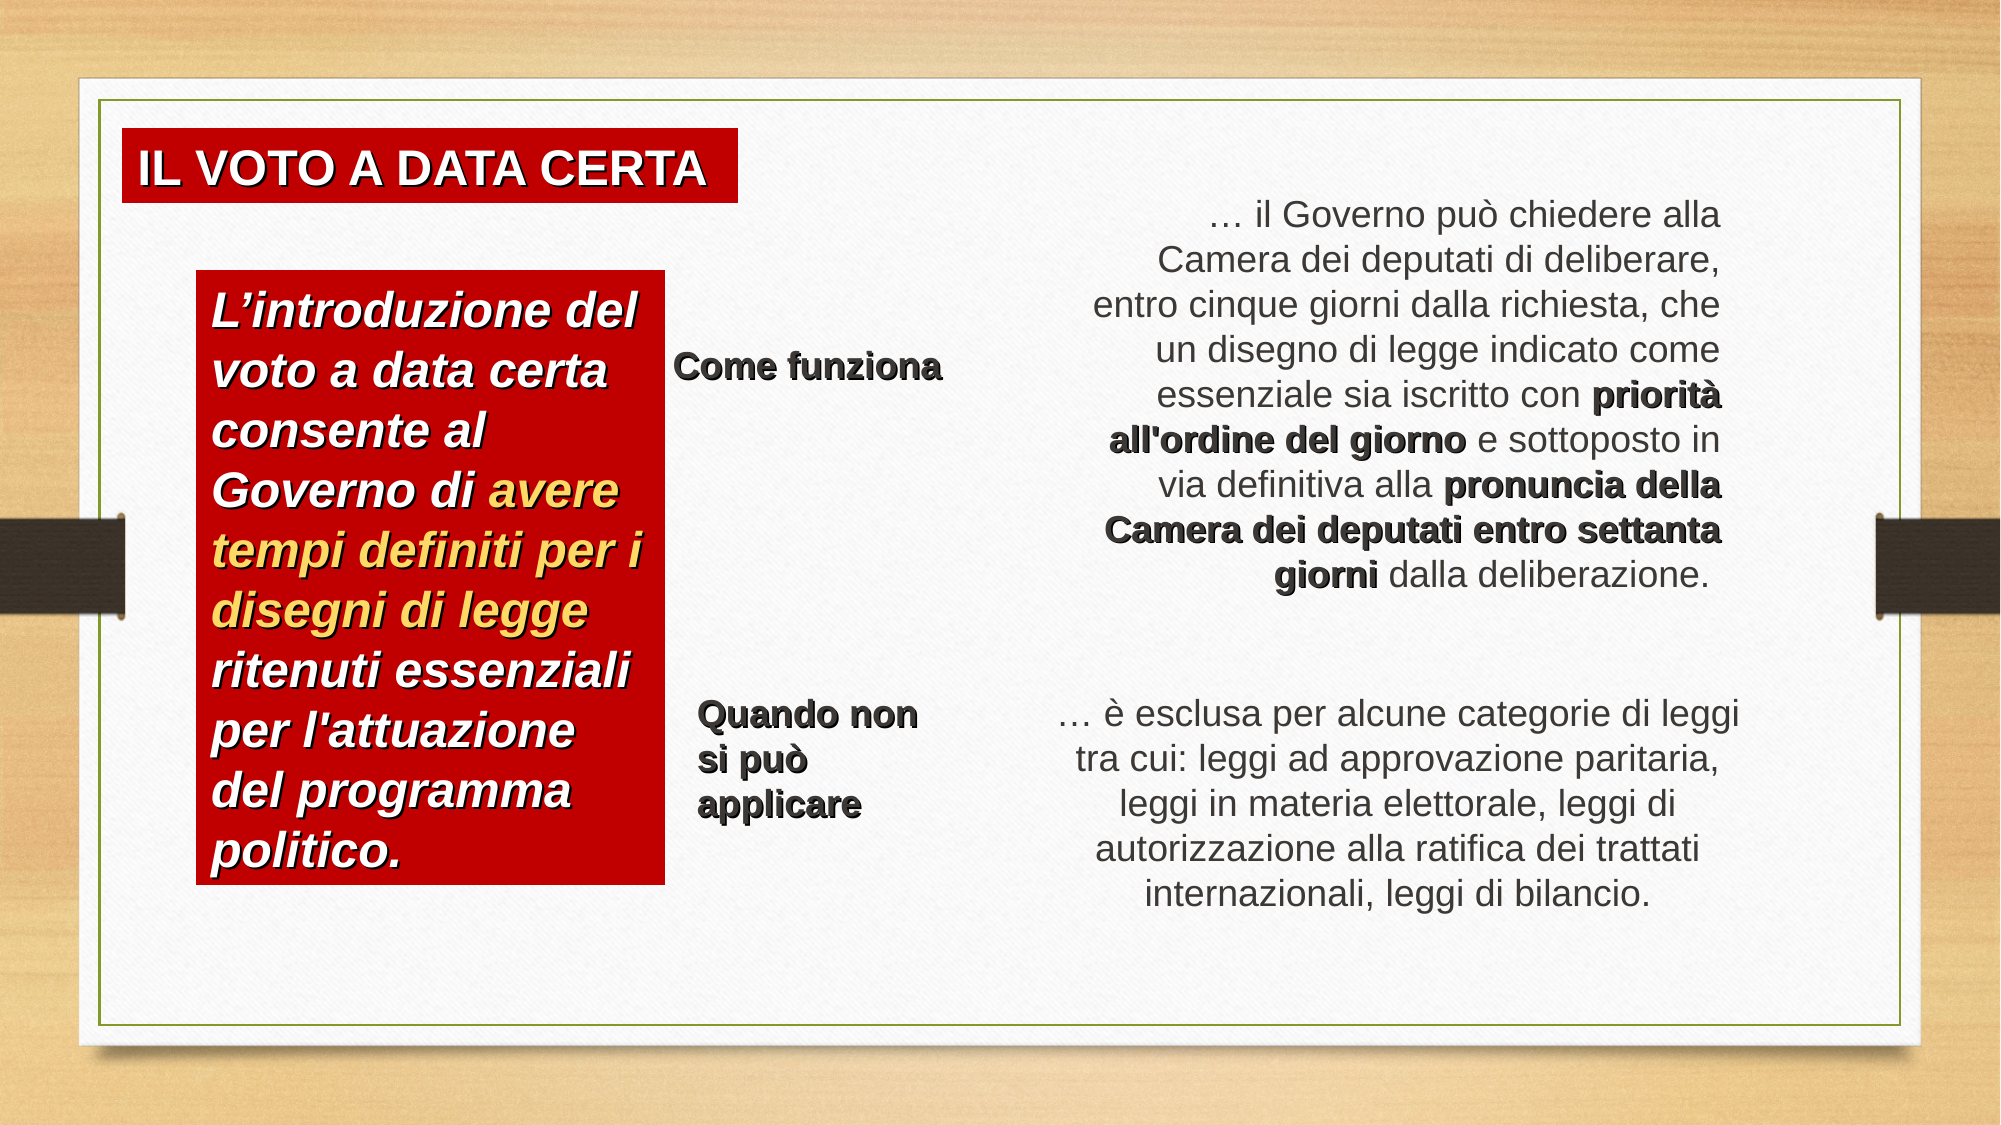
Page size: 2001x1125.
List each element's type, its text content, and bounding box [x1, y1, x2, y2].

text_box … il Governo può chiedere alla Camera dei deputati di deliberare, entro cinque giorni dalla richiesta, che un disegno di legge indicato come essenziale sia iscritto con priorità all'ordine del giorno e sottoposto in via definitiva alla pronuncia della Camera dei deputati entro settanta giorni dalla deliberazione. [1078, 182, 1767, 602]
text_box Quando non si può applicare [682, 682, 966, 832]
text_box IL VOTO A DATA CERTA [122, 128, 738, 203]
text_box Come funziona [657, 334, 957, 394]
text_box … è esclusa per alcune categorie di leggi tra cui: leggi ad approvazione paritaria, leggi in materia elettorale, leggi di autorizzazione alla ratifica dei trattati internazionali, leggi di bilancio. [1041, 592, 1792, 922]
text_box L’introduzione del voto a data certa consente al Governo di avere tempi definiti per i disegni di legge ritenuti essenziali per l'attuazione del programma politico. [196, 270, 665, 885]
